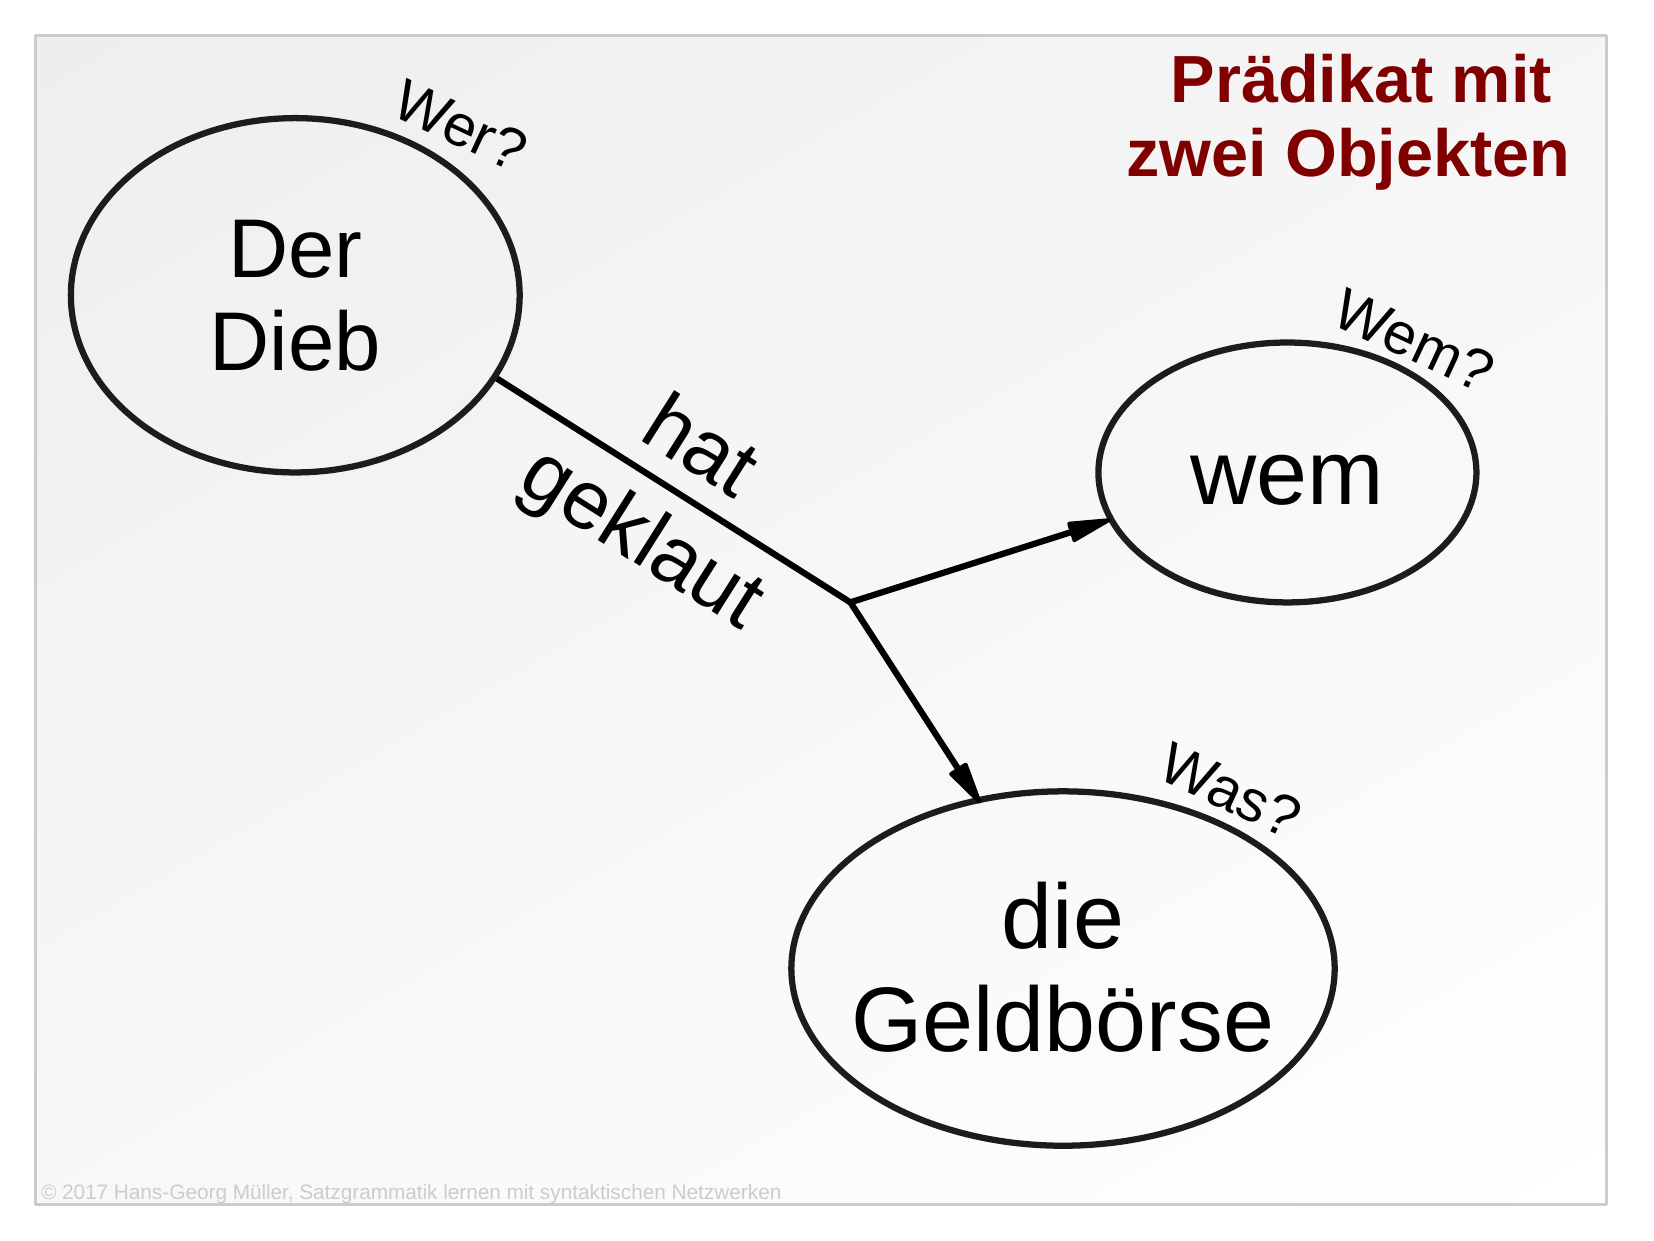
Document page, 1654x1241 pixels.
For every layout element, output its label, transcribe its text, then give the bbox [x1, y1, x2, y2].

text_box Wem? [1308, 262, 1530, 422]
text_box Der Dieb [70, 118, 520, 473]
title Prädikat mit zwei Objekten [82, 41, 1571, 192]
text_box Was? [1134, 717, 1356, 877]
text_box wem [1098, 342, 1477, 603]
text_box die Geldbörse [791, 791, 1335, 1146]
text_box Wer? [361, 53, 563, 216]
